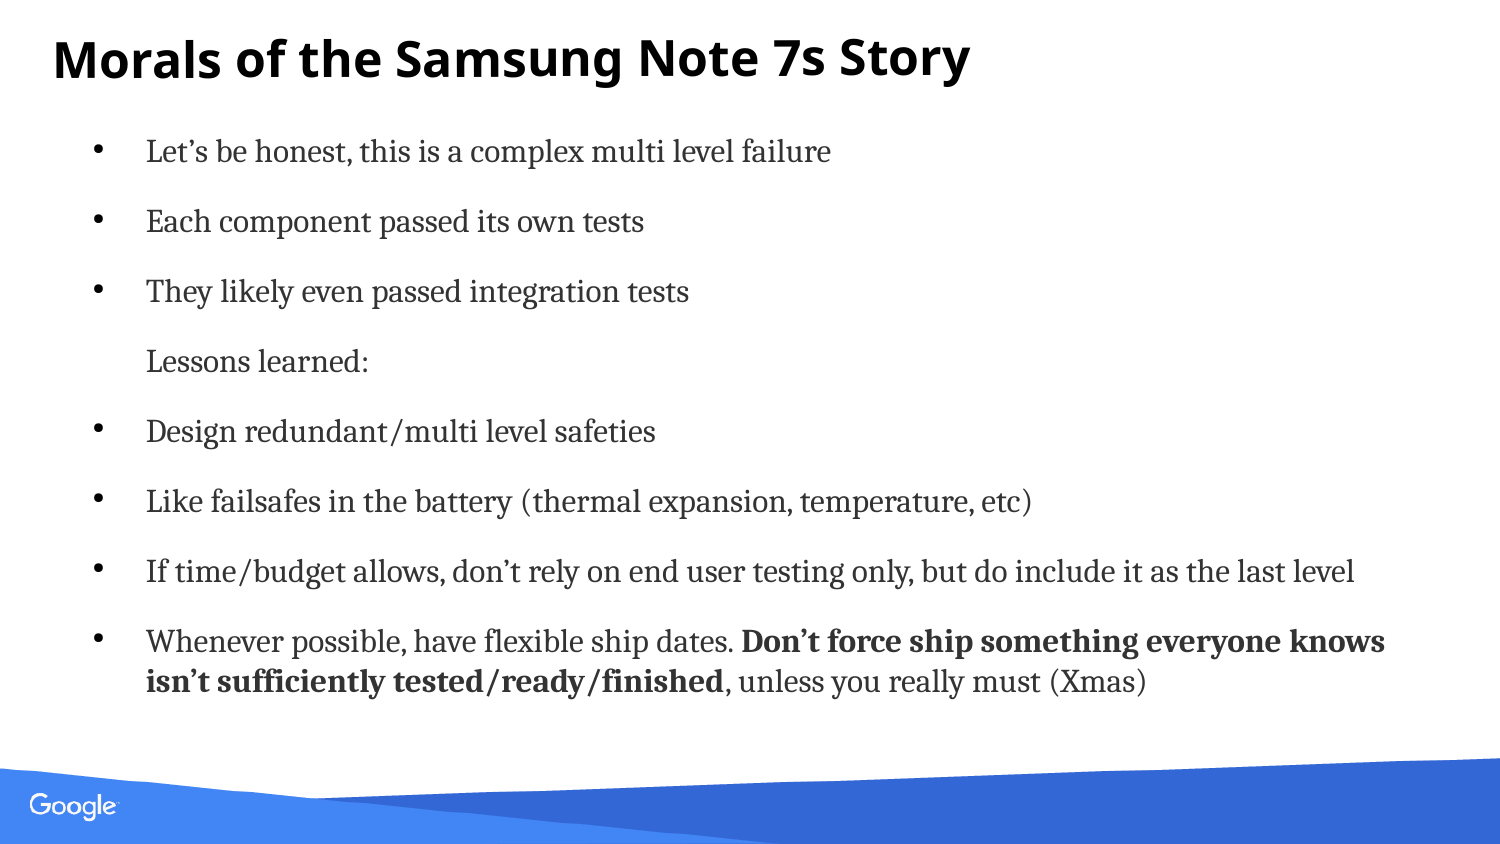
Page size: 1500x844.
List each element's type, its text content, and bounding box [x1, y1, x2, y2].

list Let’s be honest, this is a complex multi level failure Each component passed its own tests They likely even passed integration tests Lessons learned: Design redundant/multi level safeties Like failsafes in the battery (thermal expansion, temperature, etc) If time/budget allows, don’t rely on end user testing only, but do include it as the last level Whenever possible, have flexible ship dates. Don’t force ship something everyone knows isn’t sufficiently tested/ready/finished, unless you really must (Xmas) [60, 130, 1456, 781]
picture [0, 0, 1500, 844]
text_box Morals of the Samsung Note 7s Story [37, 8, 1500, 135]
